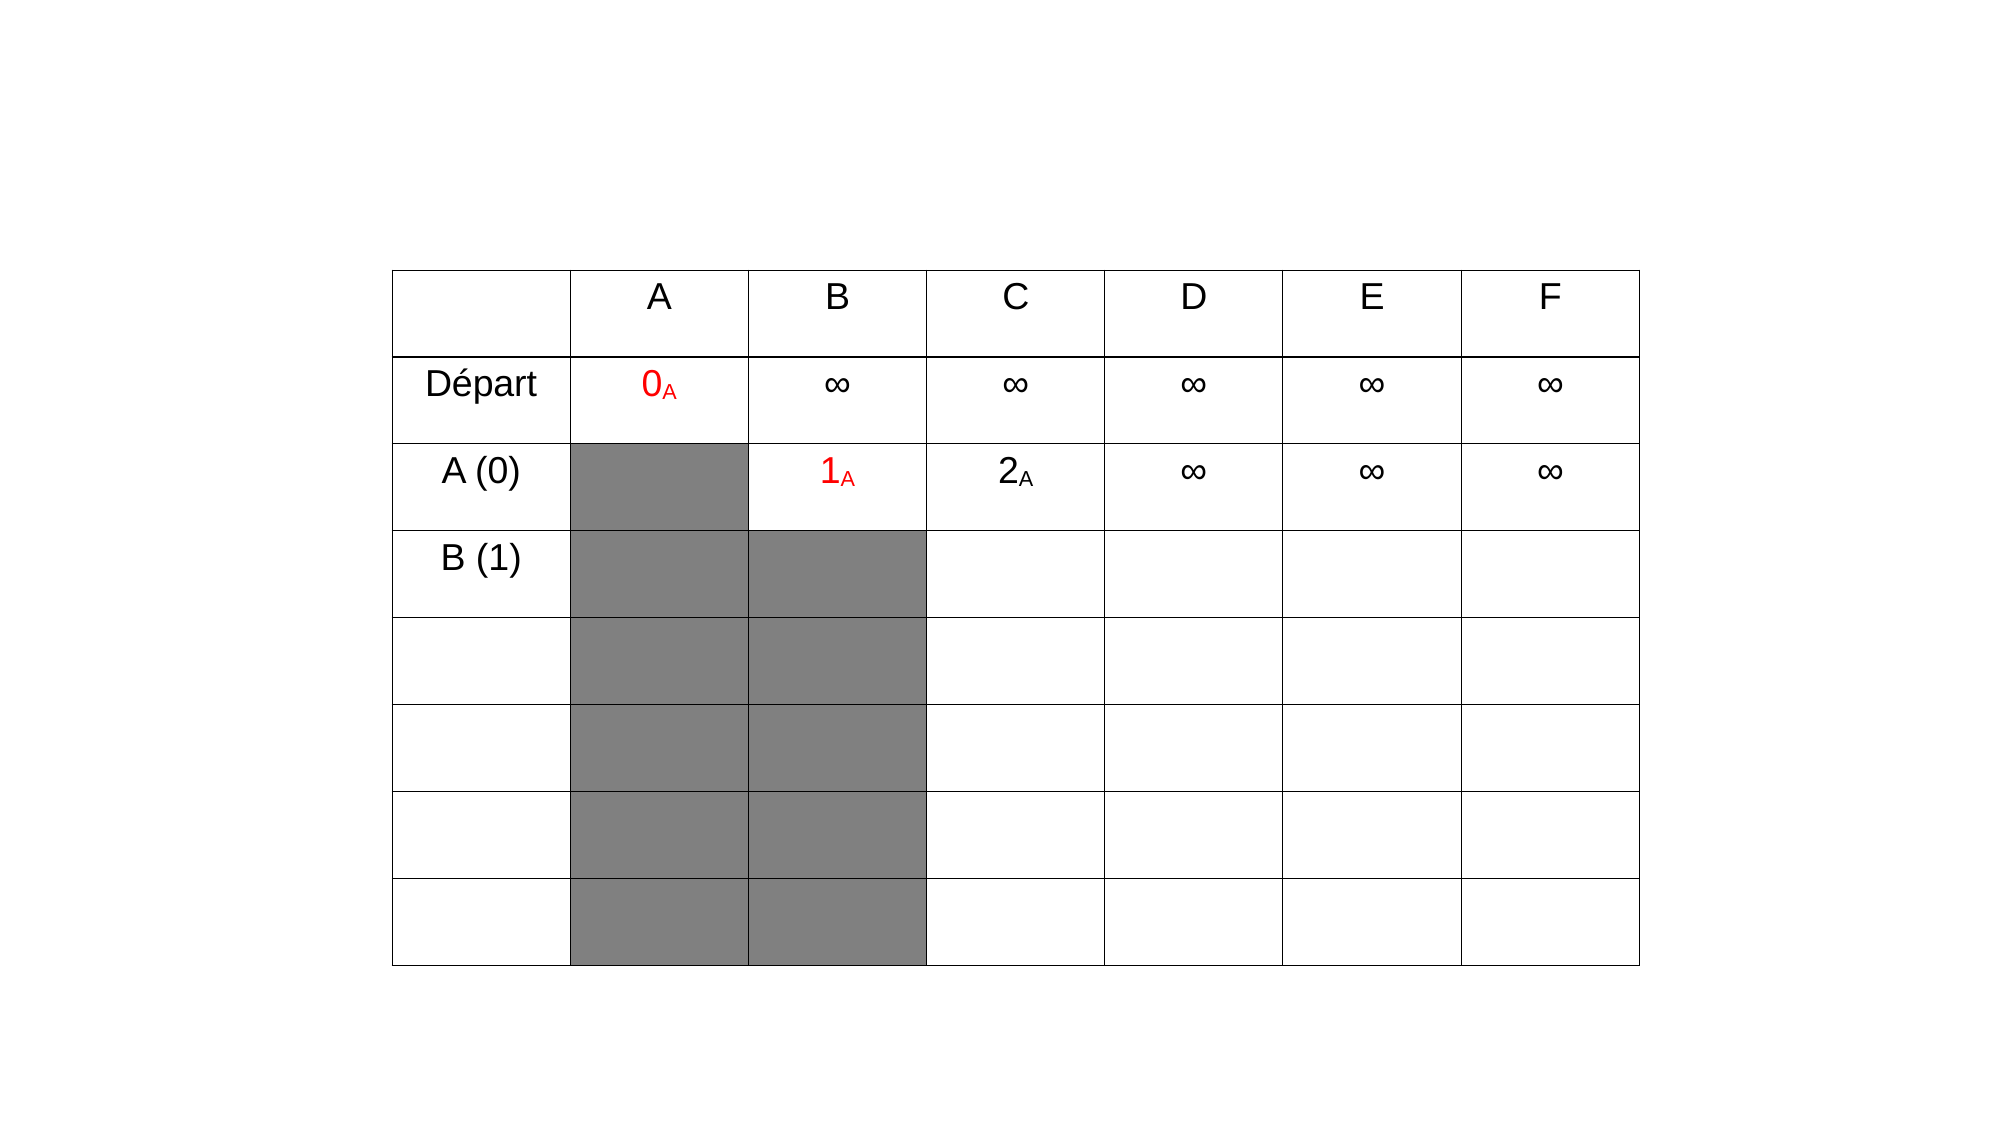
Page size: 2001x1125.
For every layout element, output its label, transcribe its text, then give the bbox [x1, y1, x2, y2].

table_cell [571, 618, 748, 704]
table_cell [1283, 705, 1461, 791]
table_cell [749, 879, 926, 965]
table_cell [1283, 879, 1461, 965]
table_cell [749, 792, 926, 878]
table_header E [1283, 271, 1461, 356]
table_cell [571, 531, 748, 617]
table_cell [1462, 705, 1639, 791]
table_cell [1105, 531, 1282, 617]
table_cell [1462, 618, 1639, 704]
table_cell ∞ [1462, 444, 1639, 530]
table_cell [749, 531, 926, 617]
table_cell [1462, 792, 1639, 878]
table_cell [571, 879, 748, 965]
table_cell [927, 705, 1104, 791]
table_cell ∞ [1105, 444, 1282, 530]
table_header D [1105, 271, 1282, 356]
table_cell [393, 618, 570, 704]
table_header [393, 271, 570, 356]
table_cell 0A [571, 358, 748, 443]
table_cell ∞ [927, 358, 1104, 443]
table_cell Départ [393, 358, 570, 443]
table_cell [927, 879, 1104, 965]
table_cell [749, 618, 926, 704]
table_cell [393, 792, 570, 878]
table_cell [571, 705, 748, 791]
table_cell A (0) [393, 444, 570, 530]
table_cell ∞ [749, 358, 926, 443]
table_cell [927, 792, 1104, 878]
table_header C [927, 271, 1104, 356]
table_header A [571, 271, 748, 356]
table_cell [749, 705, 926, 791]
table_cell [393, 705, 570, 791]
table_header F [1462, 271, 1639, 356]
table_cell [927, 531, 1104, 617]
table_cell [1105, 705, 1282, 791]
table_cell [927, 618, 1104, 704]
table_cell [1283, 531, 1461, 617]
table_cell [571, 444, 748, 530]
table_cell [393, 879, 570, 965]
table_cell ∞ [1462, 358, 1639, 443]
table_cell [1462, 879, 1639, 965]
table_cell B (1) [393, 531, 570, 617]
table_cell [1283, 618, 1461, 704]
table_cell 2A [927, 444, 1104, 530]
table_cell [1105, 618, 1282, 704]
table_cell [571, 792, 748, 878]
table_cell [1105, 792, 1282, 878]
table_cell [1462, 531, 1639, 617]
table_header B [749, 271, 926, 356]
table_cell [1283, 792, 1461, 878]
table_cell ∞ [1105, 358, 1282, 443]
table_cell [1105, 879, 1282, 965]
table_cell 1A [749, 444, 926, 530]
table_cell ∞ [1283, 358, 1461, 443]
table_cell ∞ [1283, 444, 1461, 530]
